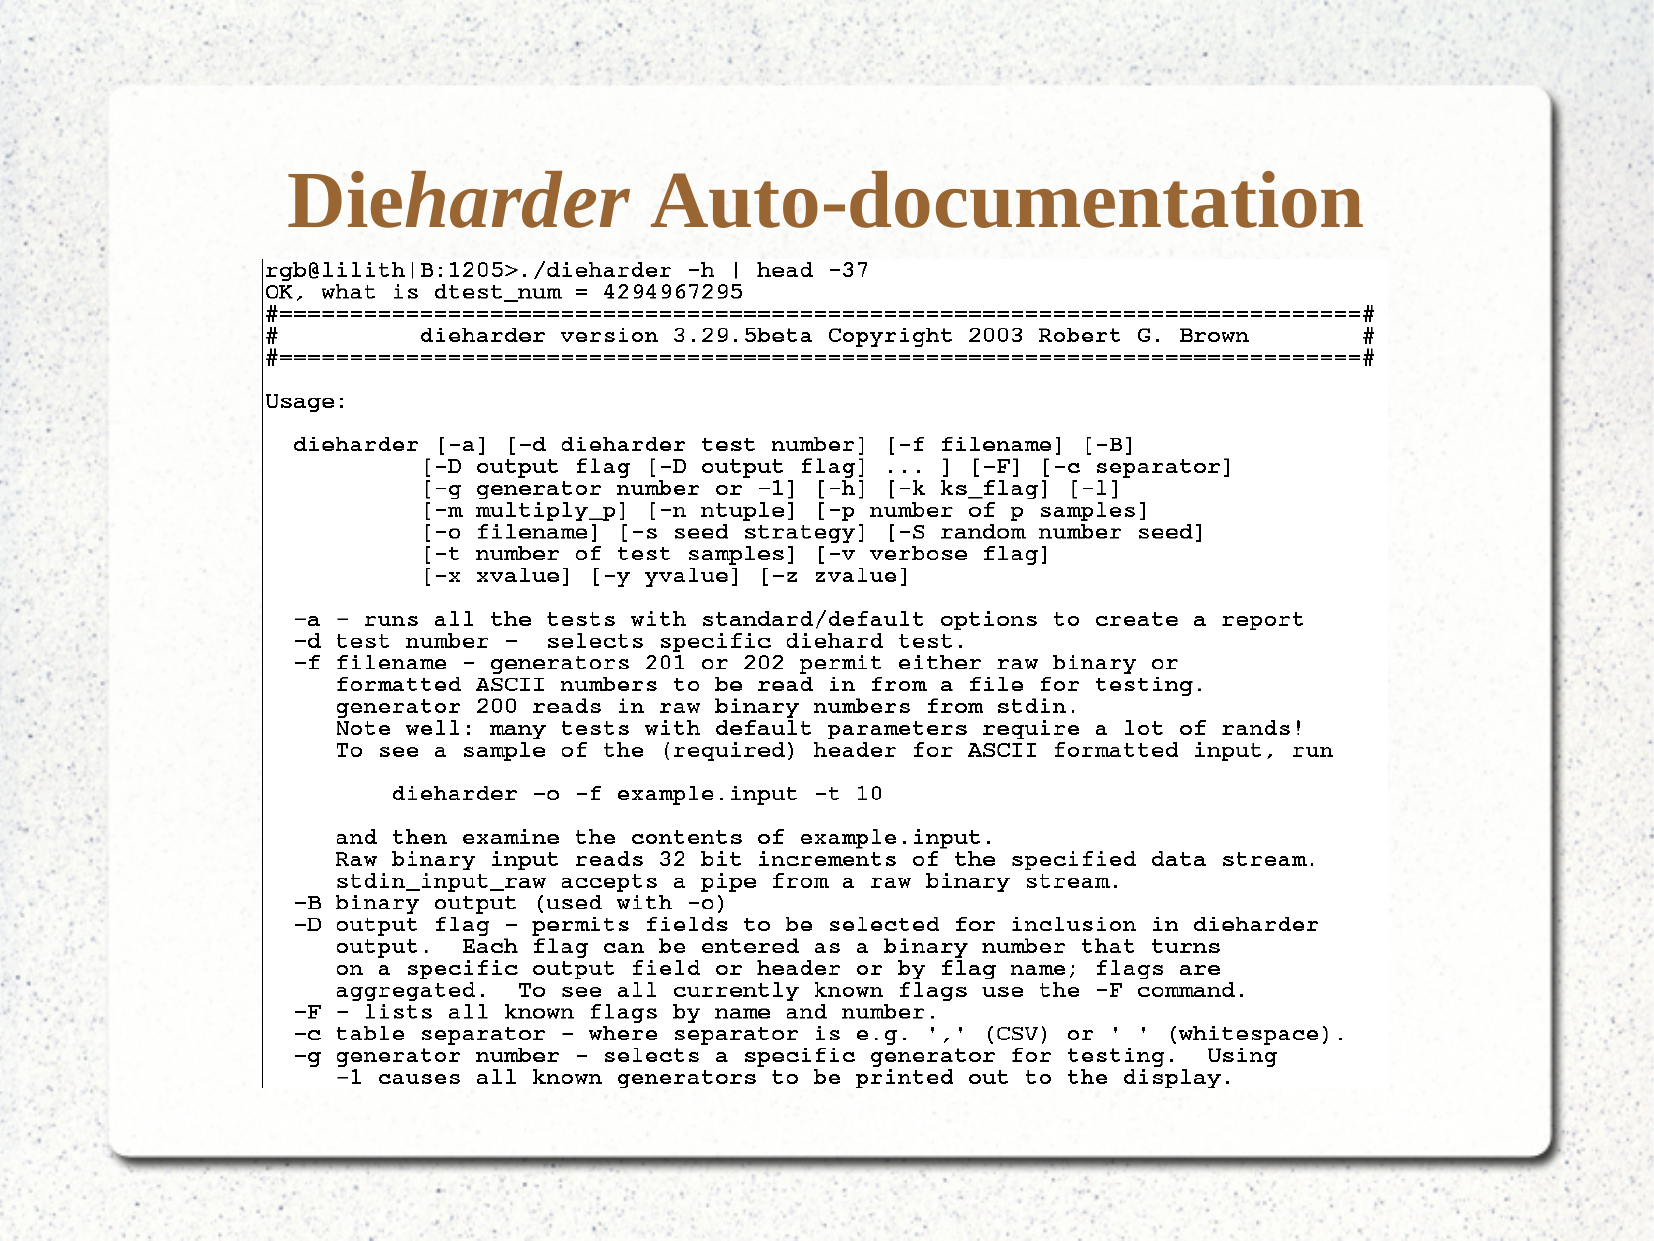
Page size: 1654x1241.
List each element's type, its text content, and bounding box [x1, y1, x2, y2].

title Dieharder Auto-documentation [118, 96, 1536, 304]
picture [0, 0, 1654, 1241]
